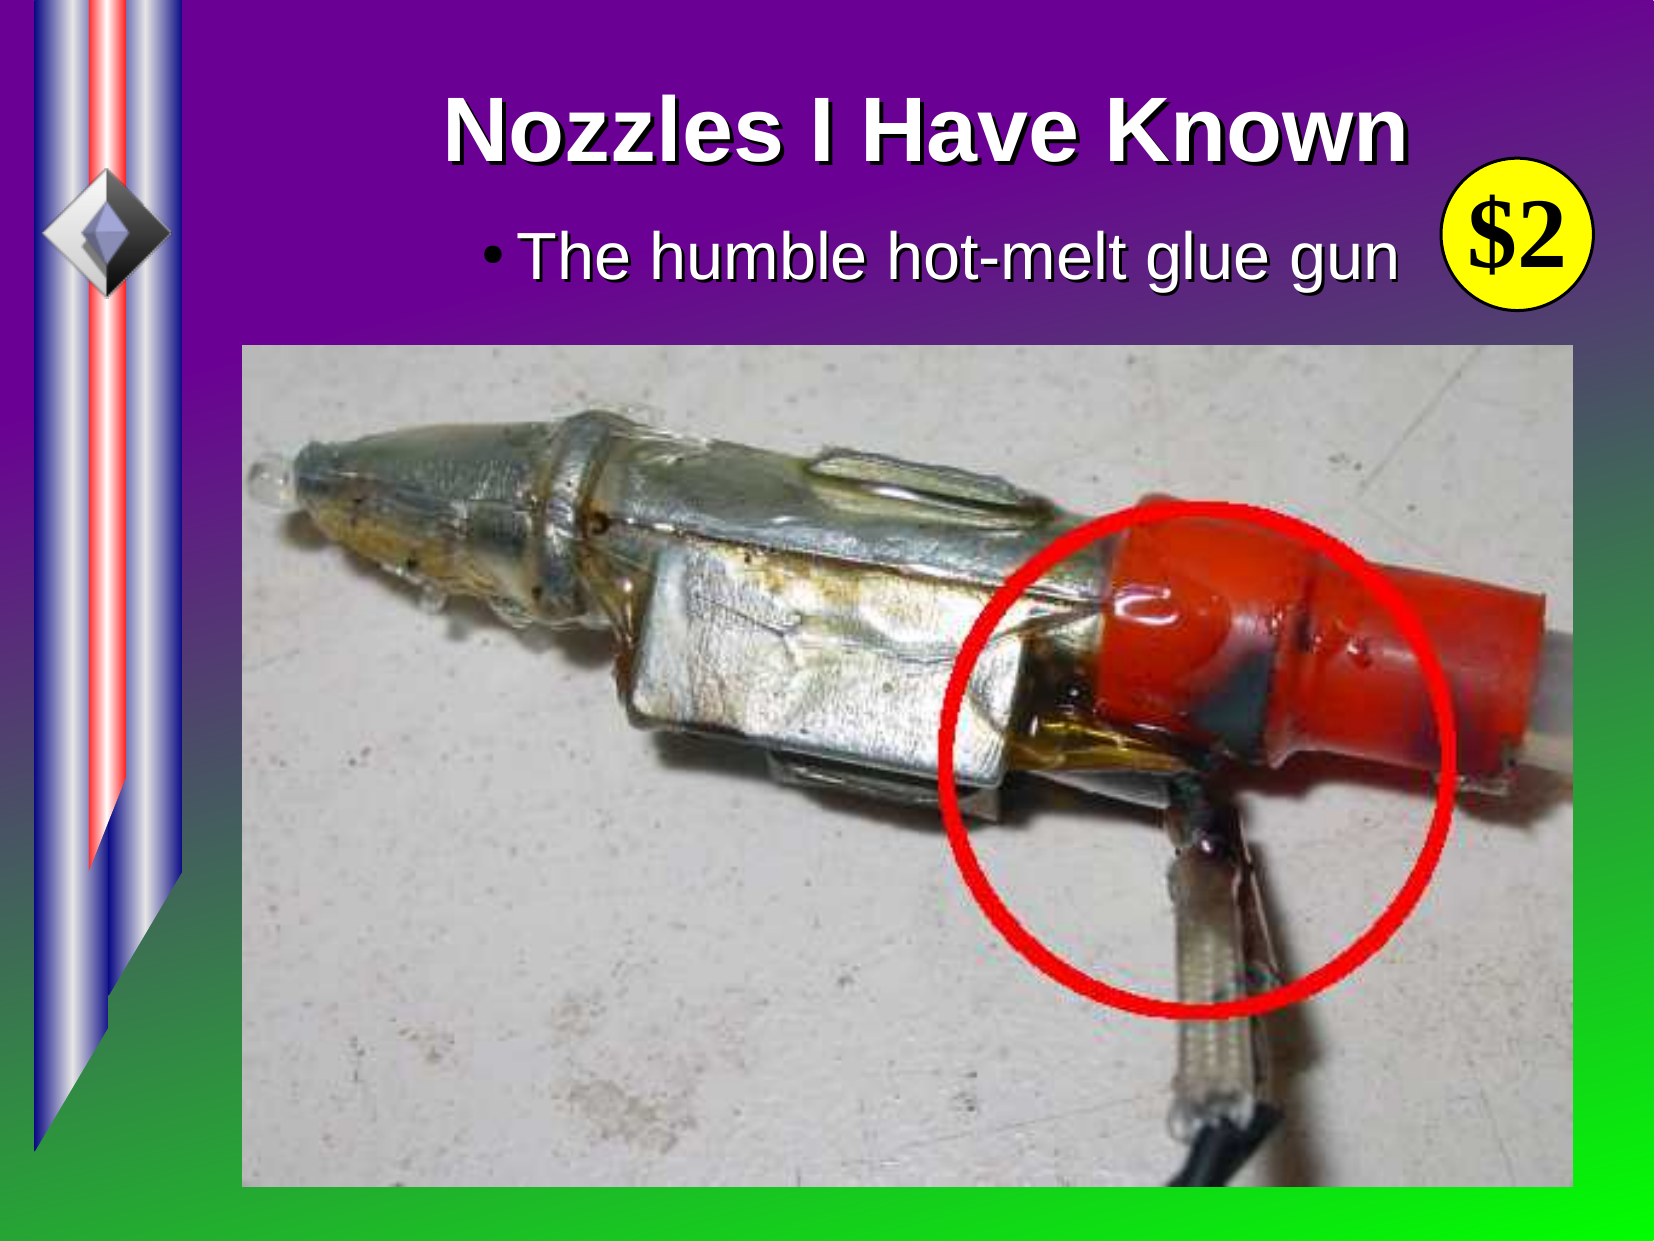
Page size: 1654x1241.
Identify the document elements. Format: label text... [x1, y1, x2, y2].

picture [242, 345, 1573, 1187]
subtitle The humble hot-melt glue gun [295, 194, 1517, 319]
title Nozzles I Have Known [196, 26, 1603, 234]
text_box $2 [1441, 158, 1594, 311]
picture [40, 165, 174, 299]
